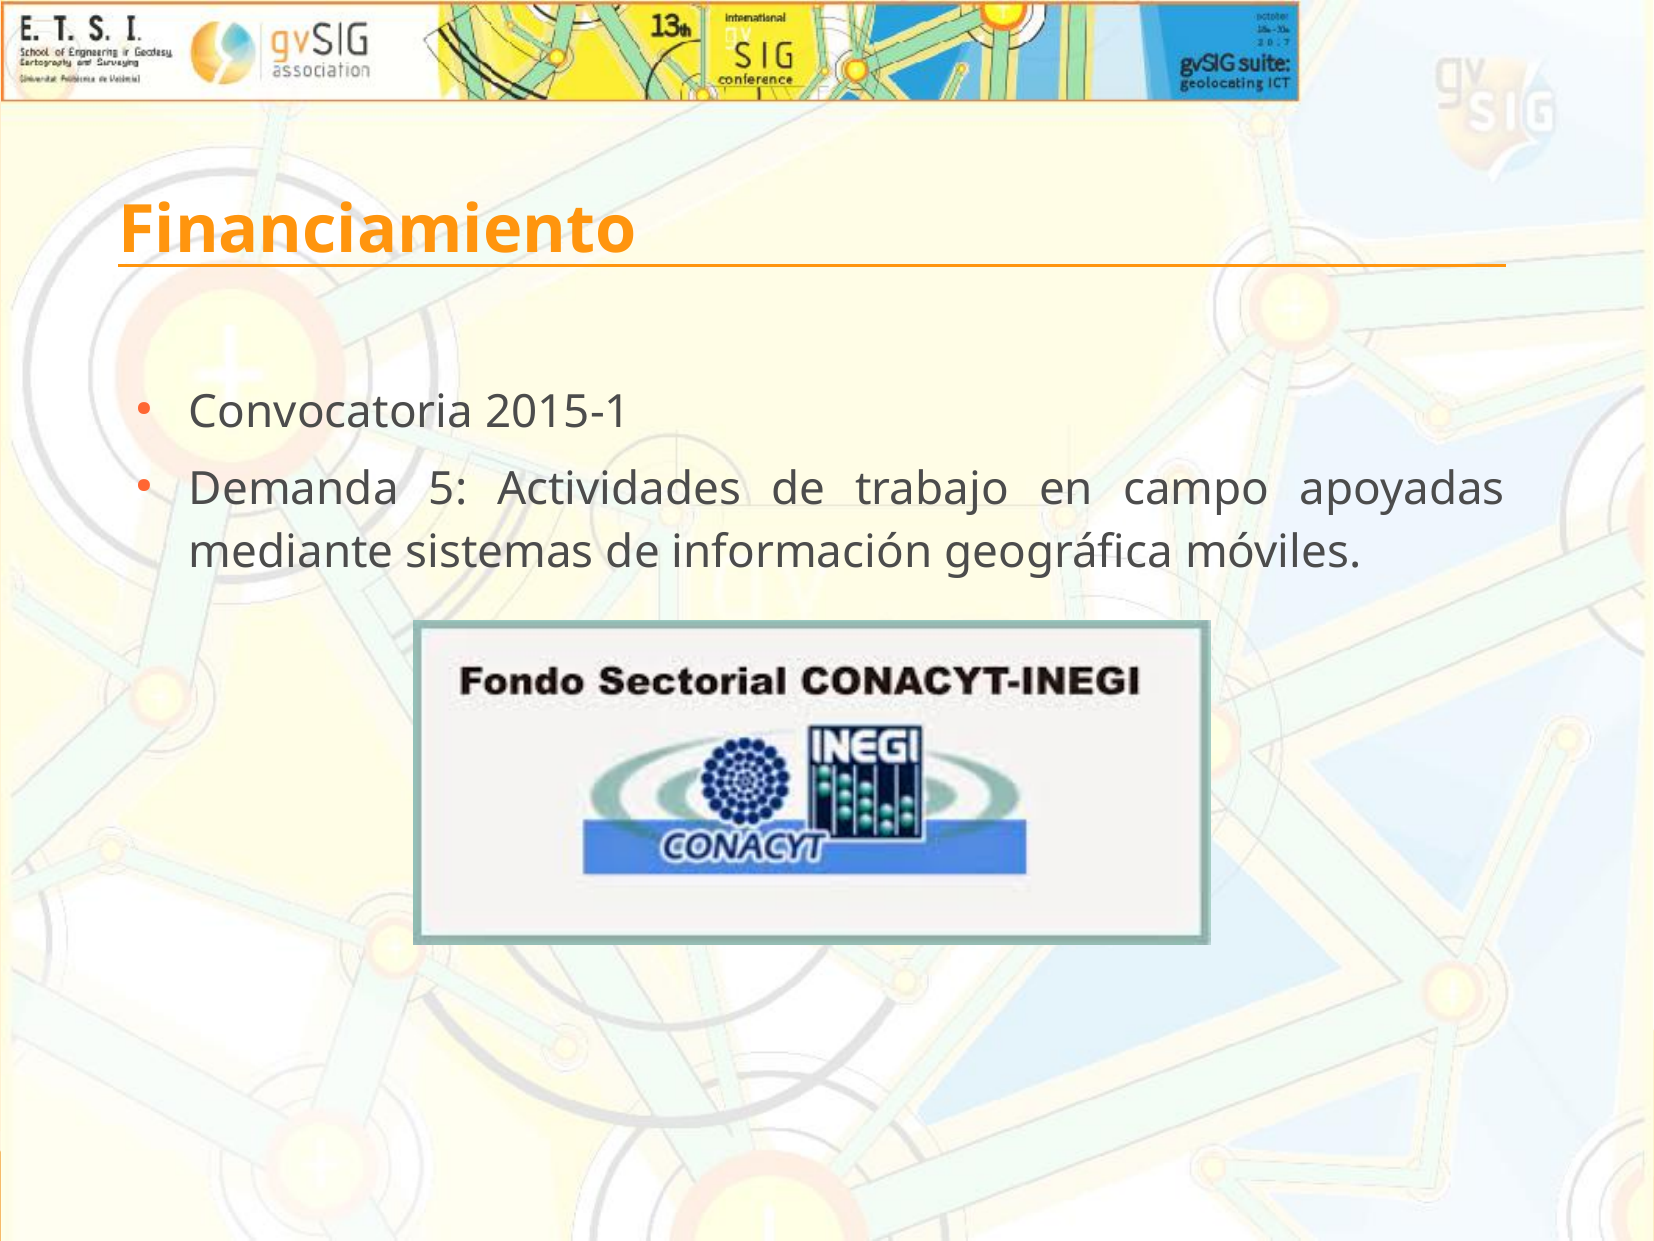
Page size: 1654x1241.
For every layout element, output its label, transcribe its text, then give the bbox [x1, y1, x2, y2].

title Financiamiento [118, 177, 1607, 276]
list Convocatoria 2015-1 Demanda 5: Actividades de trabajo en campo apoyadas mediante sistemas de información geográfica móviles. [118, 301, 1506, 543]
picture [0, 0, 1654, 1241]
